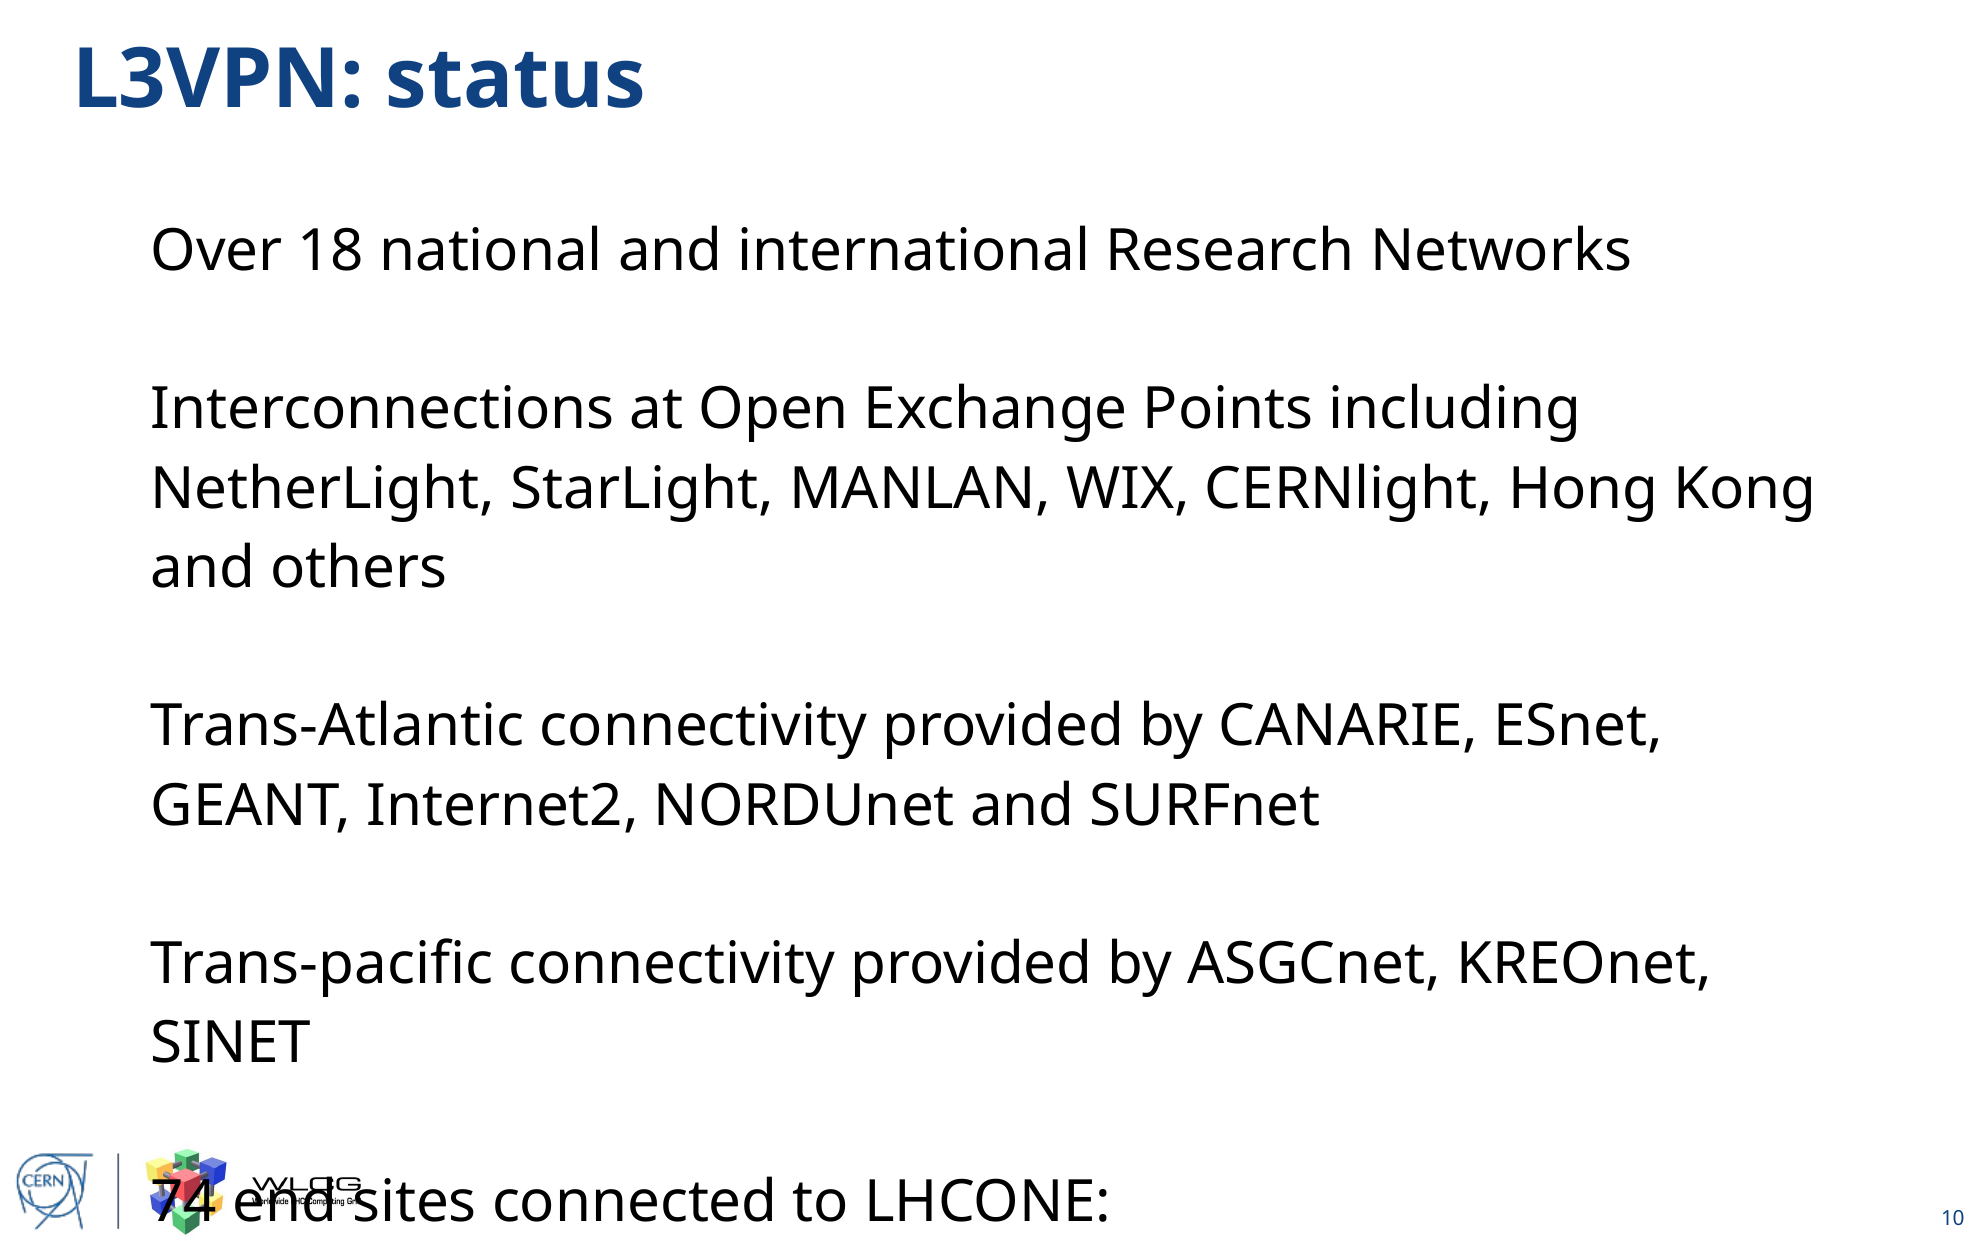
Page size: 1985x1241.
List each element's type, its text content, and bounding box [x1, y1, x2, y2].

picture [19, 1188, 64, 1207]
picture [16, 1188, 64, 1236]
title L3VPN: status [72, 0, 1834, 166]
text_box Over 18 national and international Research Networks Interconnections at Open Exchange Points including NetherLight, StarLight, MANLAN, WIX, CERNlight, Hong Kong and others Trans-Atlantic connectivity provided by CANARIE, ESnet, GEANT, Internet2, NORDUnet and SURFnet Trans-pacific connectivity provided by ASGCnet, KREOnet, SINET 74 end sites connected to LHCONE: - 14 Tier1s - 60 Tier2s [135, 200, 1872, 1240]
picture [38, 1207, 55, 1215]
picture [51, 1200, 64, 1215]
